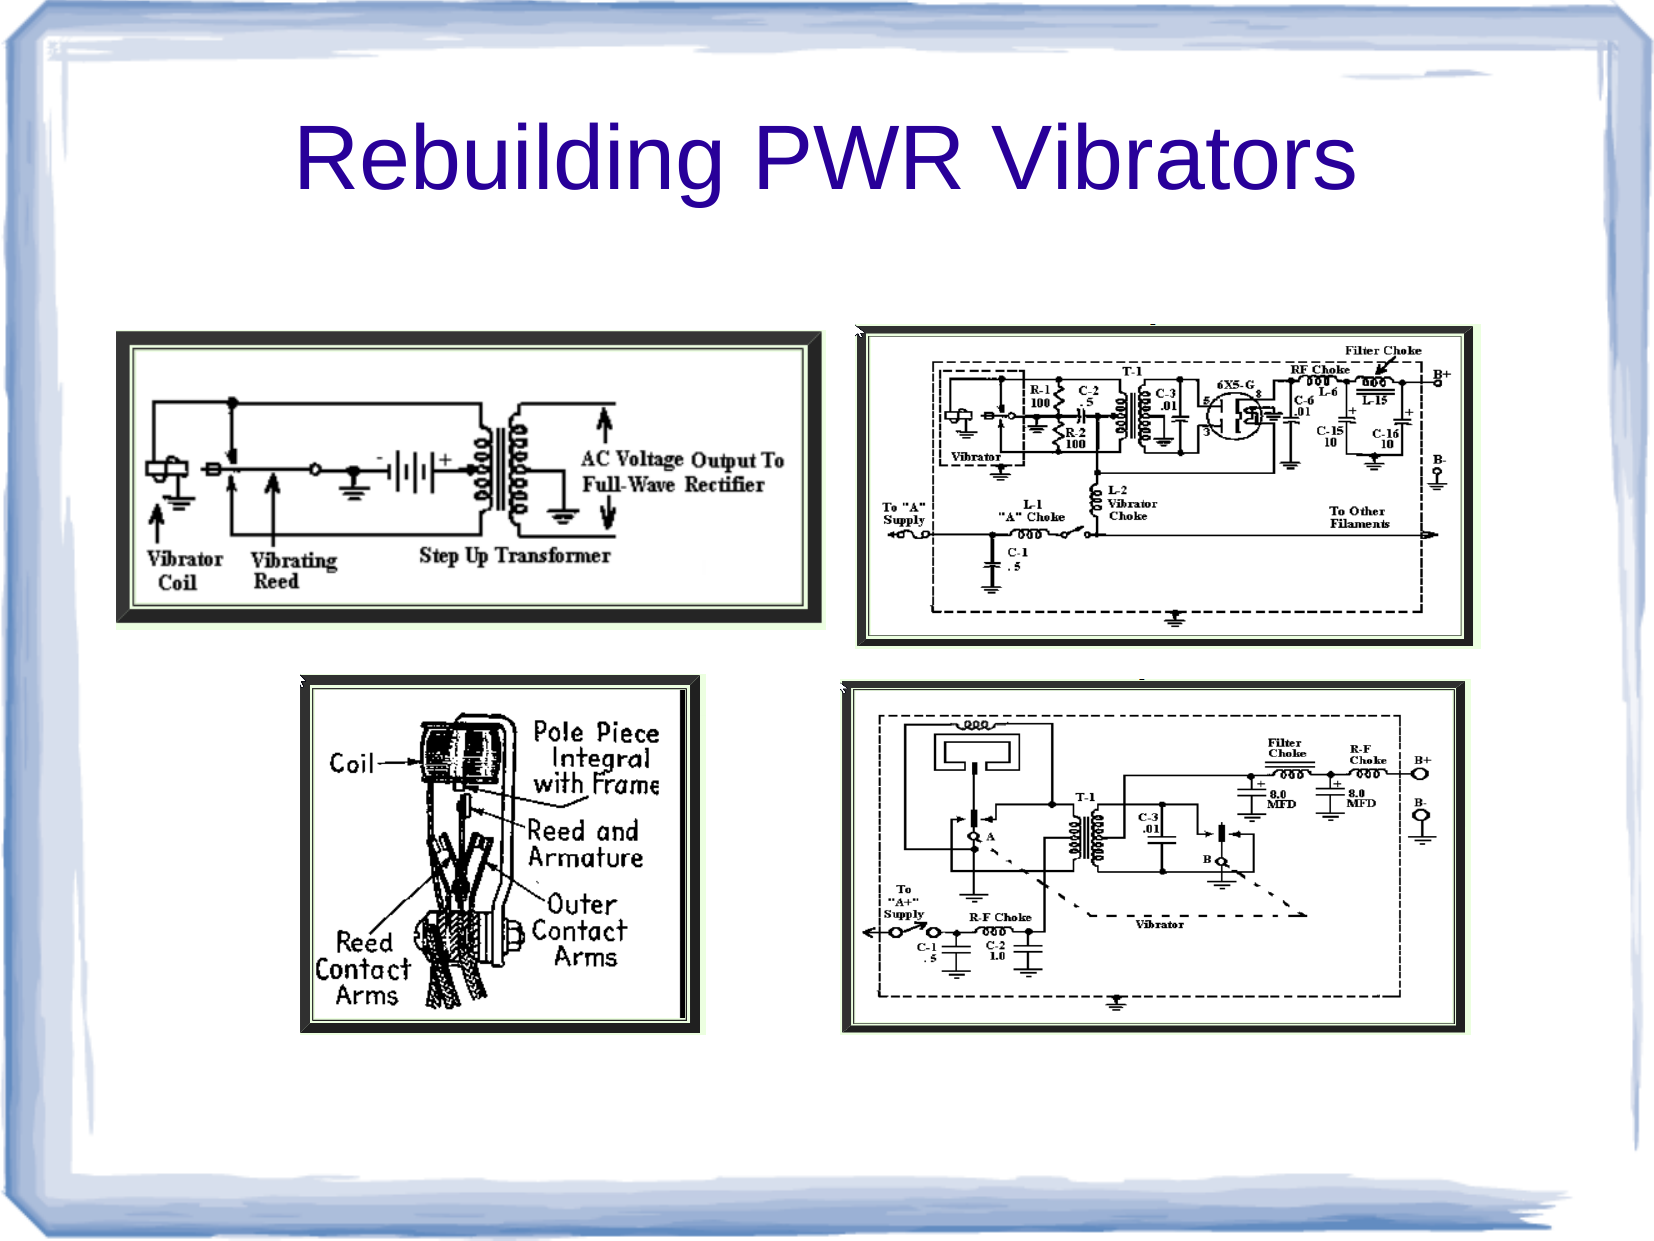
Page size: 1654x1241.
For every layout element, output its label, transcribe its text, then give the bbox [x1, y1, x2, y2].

picture [855, 324, 1481, 649]
title Rebuilding PWR Vibrators [82, 49, 1571, 257]
picture [116, 330, 826, 631]
picture [840, 679, 1471, 1036]
picture [300, 675, 706, 1036]
